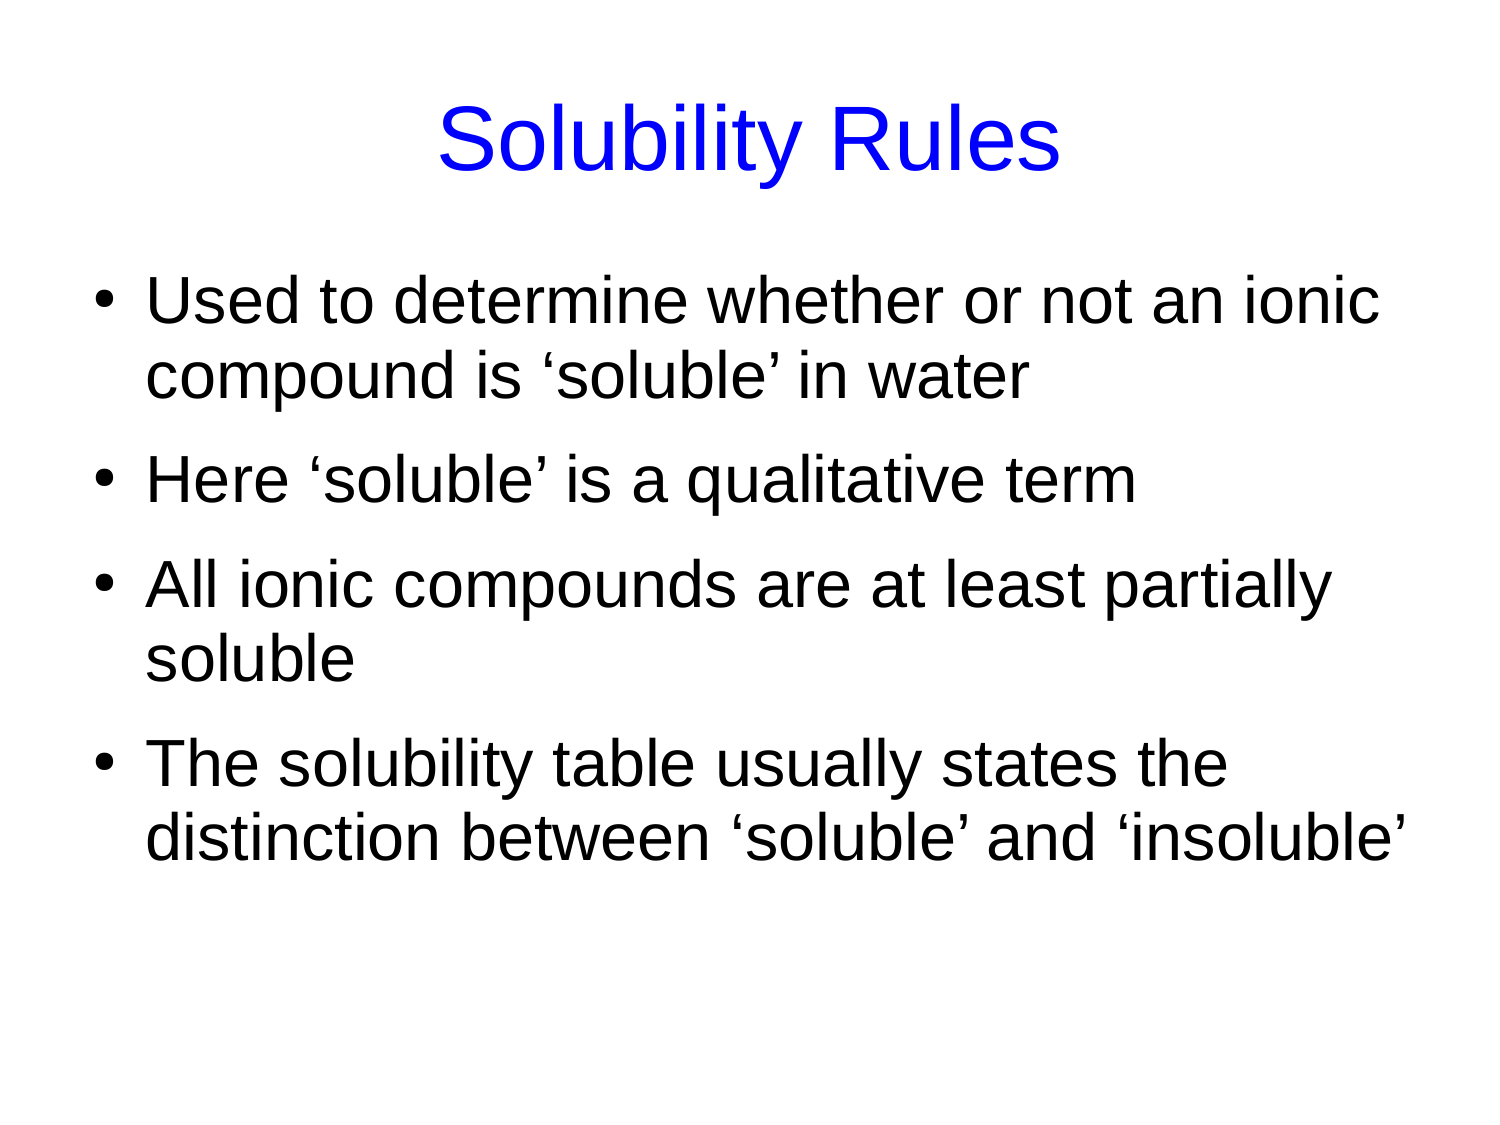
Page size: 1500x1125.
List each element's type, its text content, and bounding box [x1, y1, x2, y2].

list Used to determine whether or not an ionic compound is ‘soluble’ in water Here ‘soluble’ is a qualitative term All ionic compounds are at least partially soluble The solubility table usually states the distinction between ‘soluble’ and ‘insoluble’ [75, 263, 1425, 916]
title Solubility Rules [75, 44, 1425, 233]
